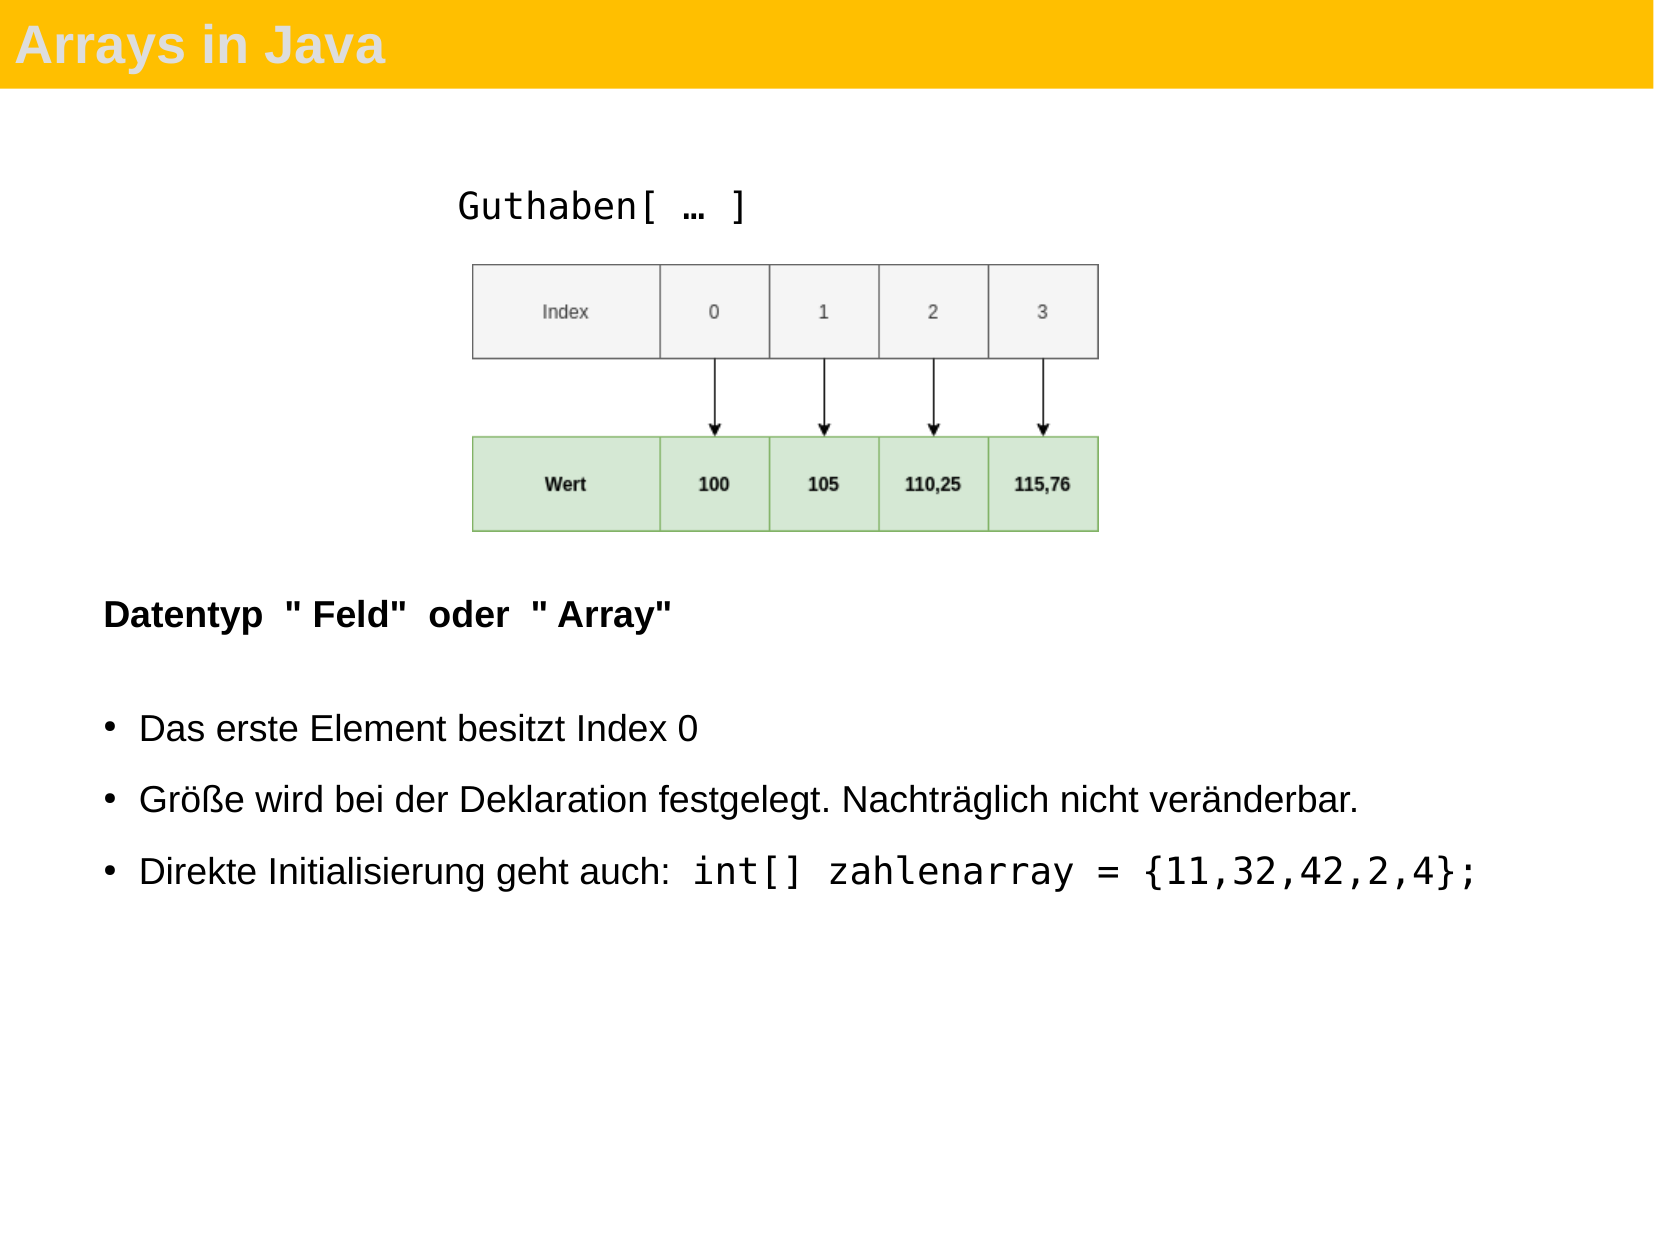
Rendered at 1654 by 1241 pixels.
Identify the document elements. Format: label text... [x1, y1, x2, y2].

picture [472, 264, 1099, 532]
text_box Arrays in Java [0, 0, 1654, 89]
text_box Guthaben[ … ] [442, 177, 1093, 237]
text_box Datentyp " Feld" oder " Array" Das erste Element besitzt Index 0 Größe wird bei der Deklaration festgelegt. Nachträglich nicht veränderbar. Direkte Initialisierung geht auch: int[] zahlenarray = {11,32,42,2,4}; [88, 586, 1565, 1116]
